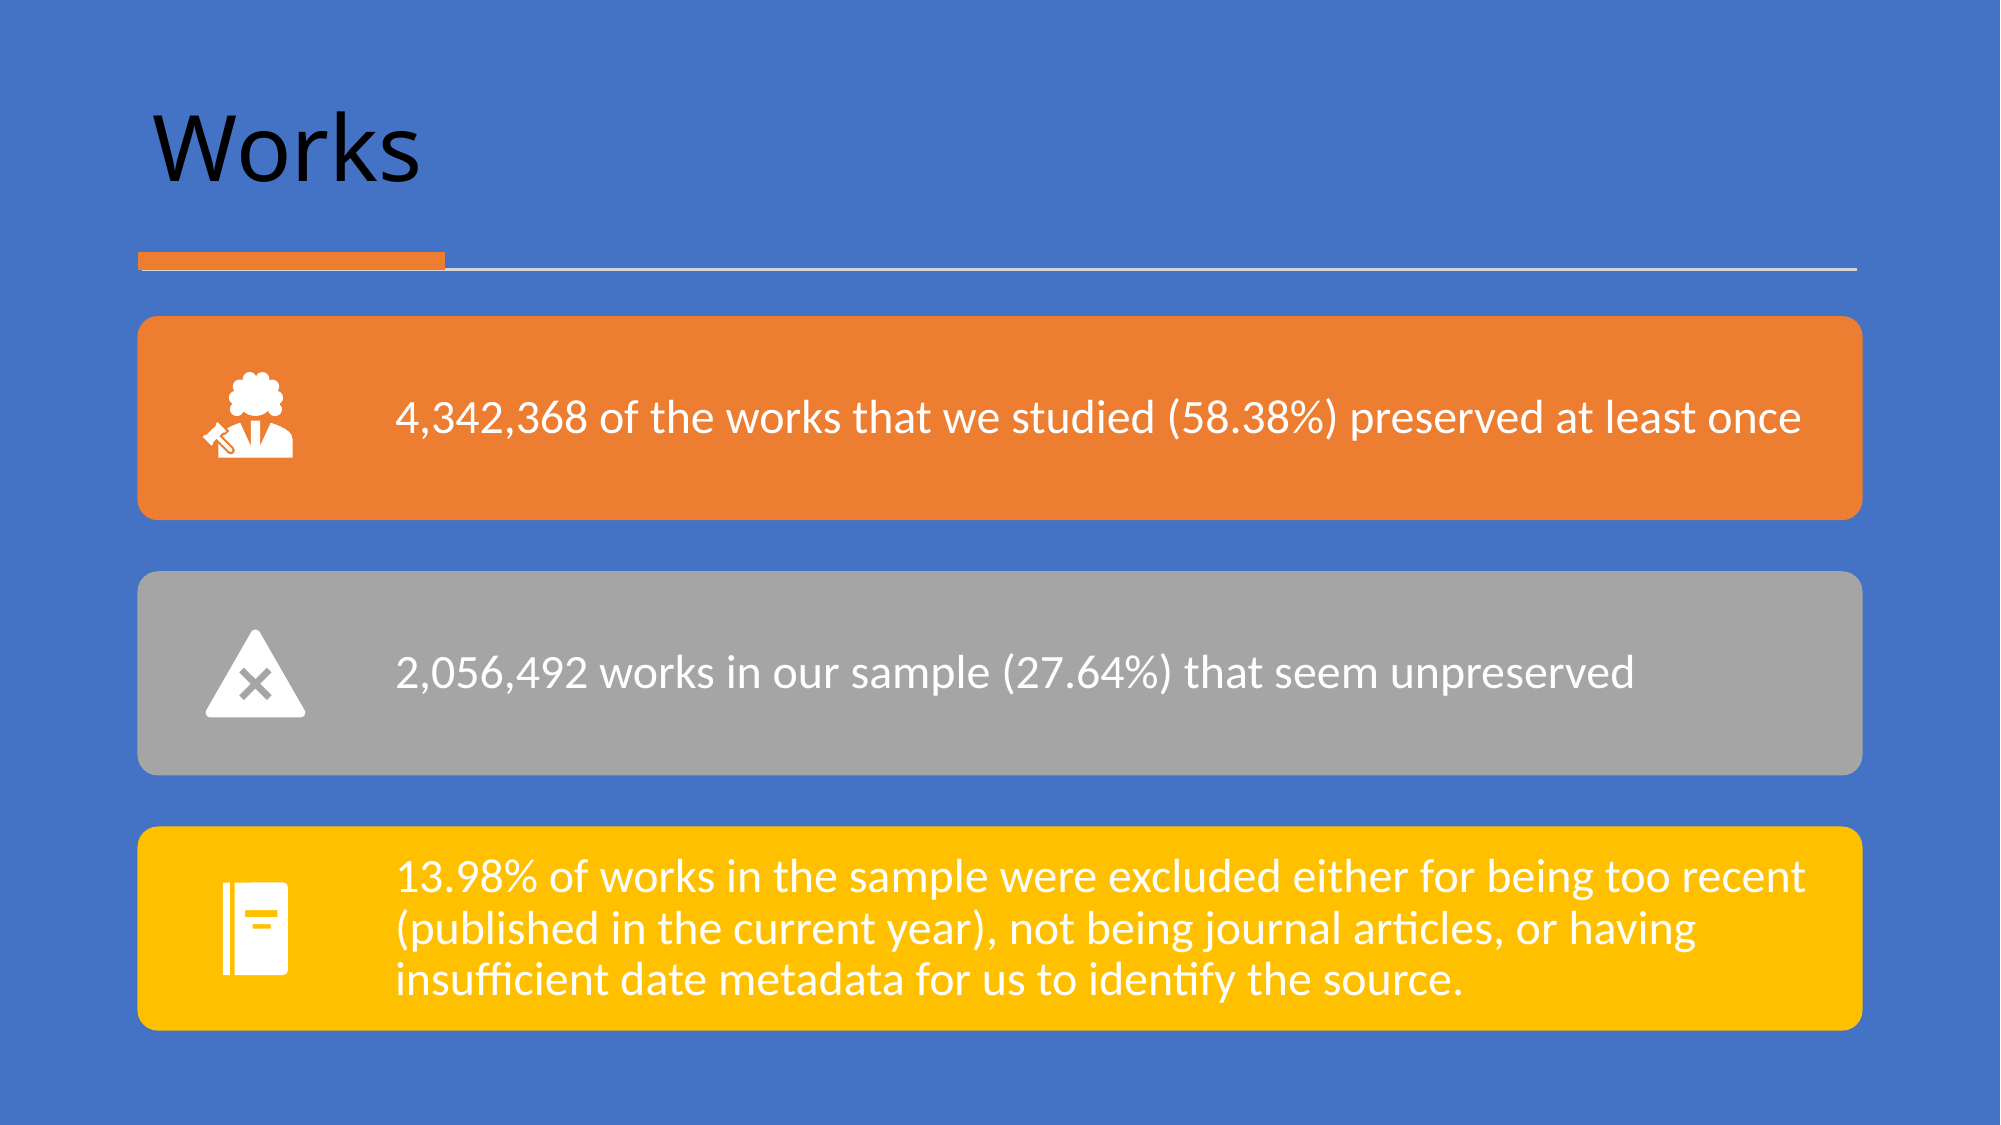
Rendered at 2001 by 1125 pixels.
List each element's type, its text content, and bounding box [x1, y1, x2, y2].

text_box 2,056,492 works in our sample (27.64%) that seem unpreserved [373, 571, 1863, 776]
title Works [138, 41, 1862, 209]
text_box 4,342,368 of the works that we studied (58.38%) preserved at least once [373, 316, 1863, 521]
text_box 13.98% of works in the sample were excluded either for being too recent (published in the current year), not being journal articles, or having insufficient date metadata for us to identify the source. [373, 826, 1863, 1031]
text_box [0, 0, 2000, 1125]
